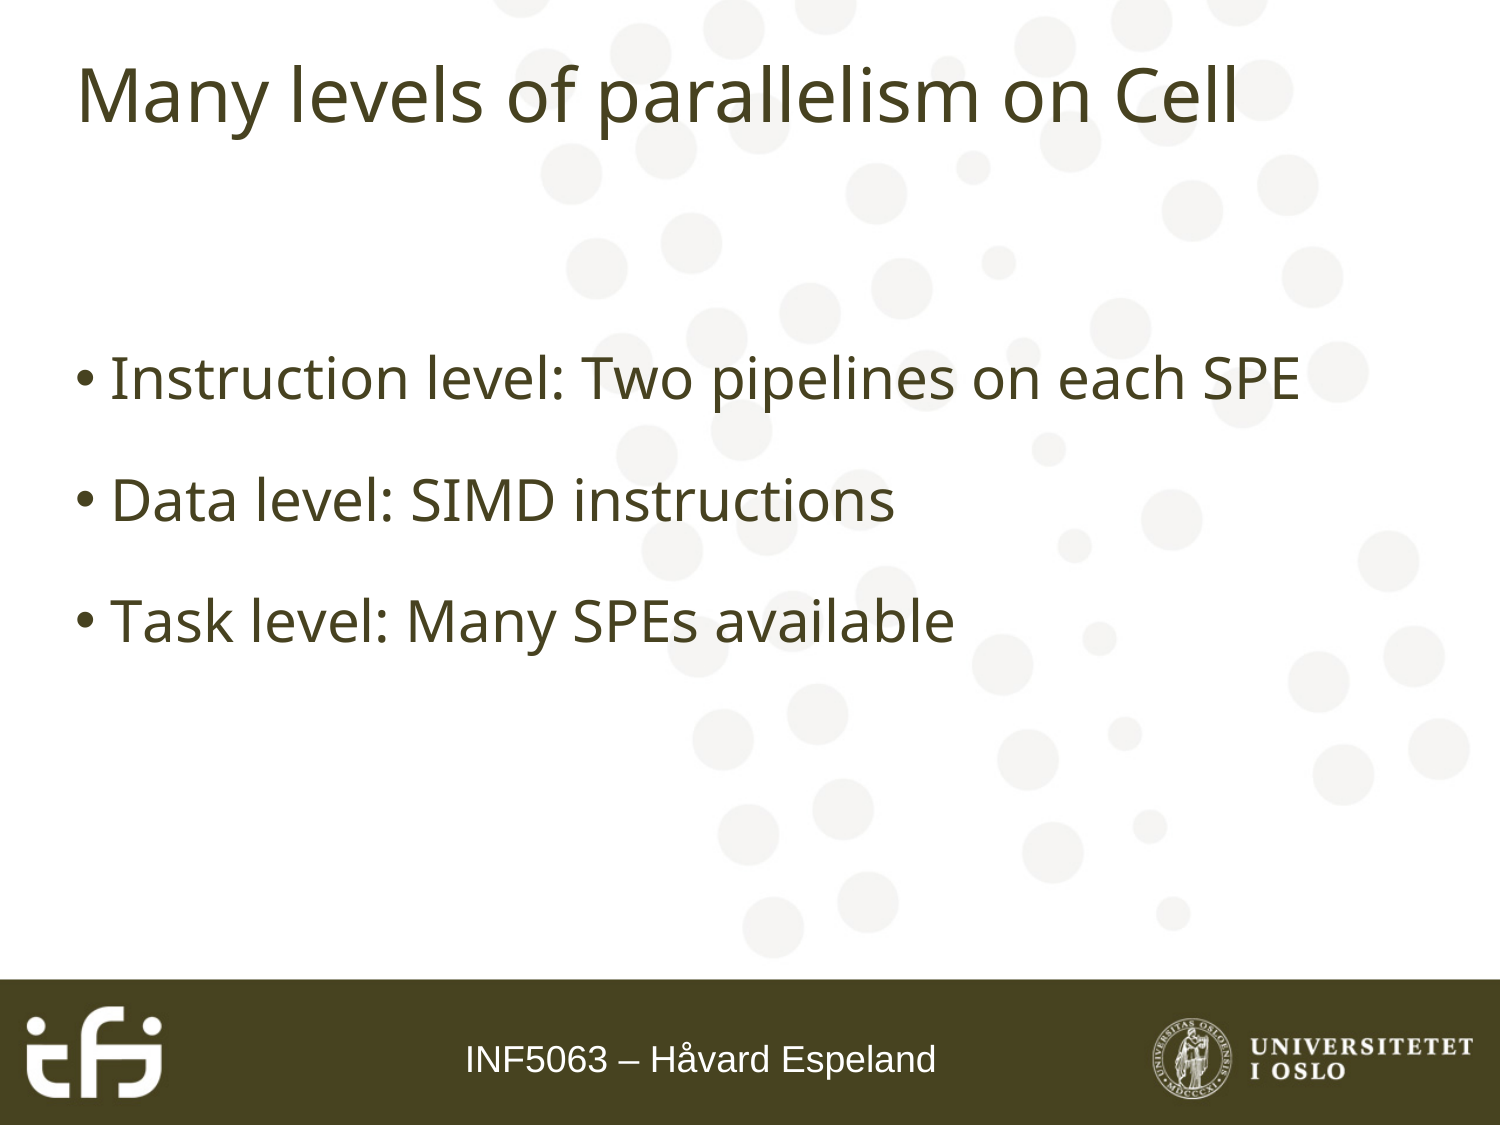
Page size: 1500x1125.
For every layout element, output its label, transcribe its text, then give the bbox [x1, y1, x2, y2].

picture [0, 0, 1500, 1125]
list Instruction level: Two pipelines on each SPE Data level: SIMD instructions Task level: Many SPEs available [75, 337, 1426, 713]
title Many levels of parallelism on Cell [75, 40, 1426, 146]
